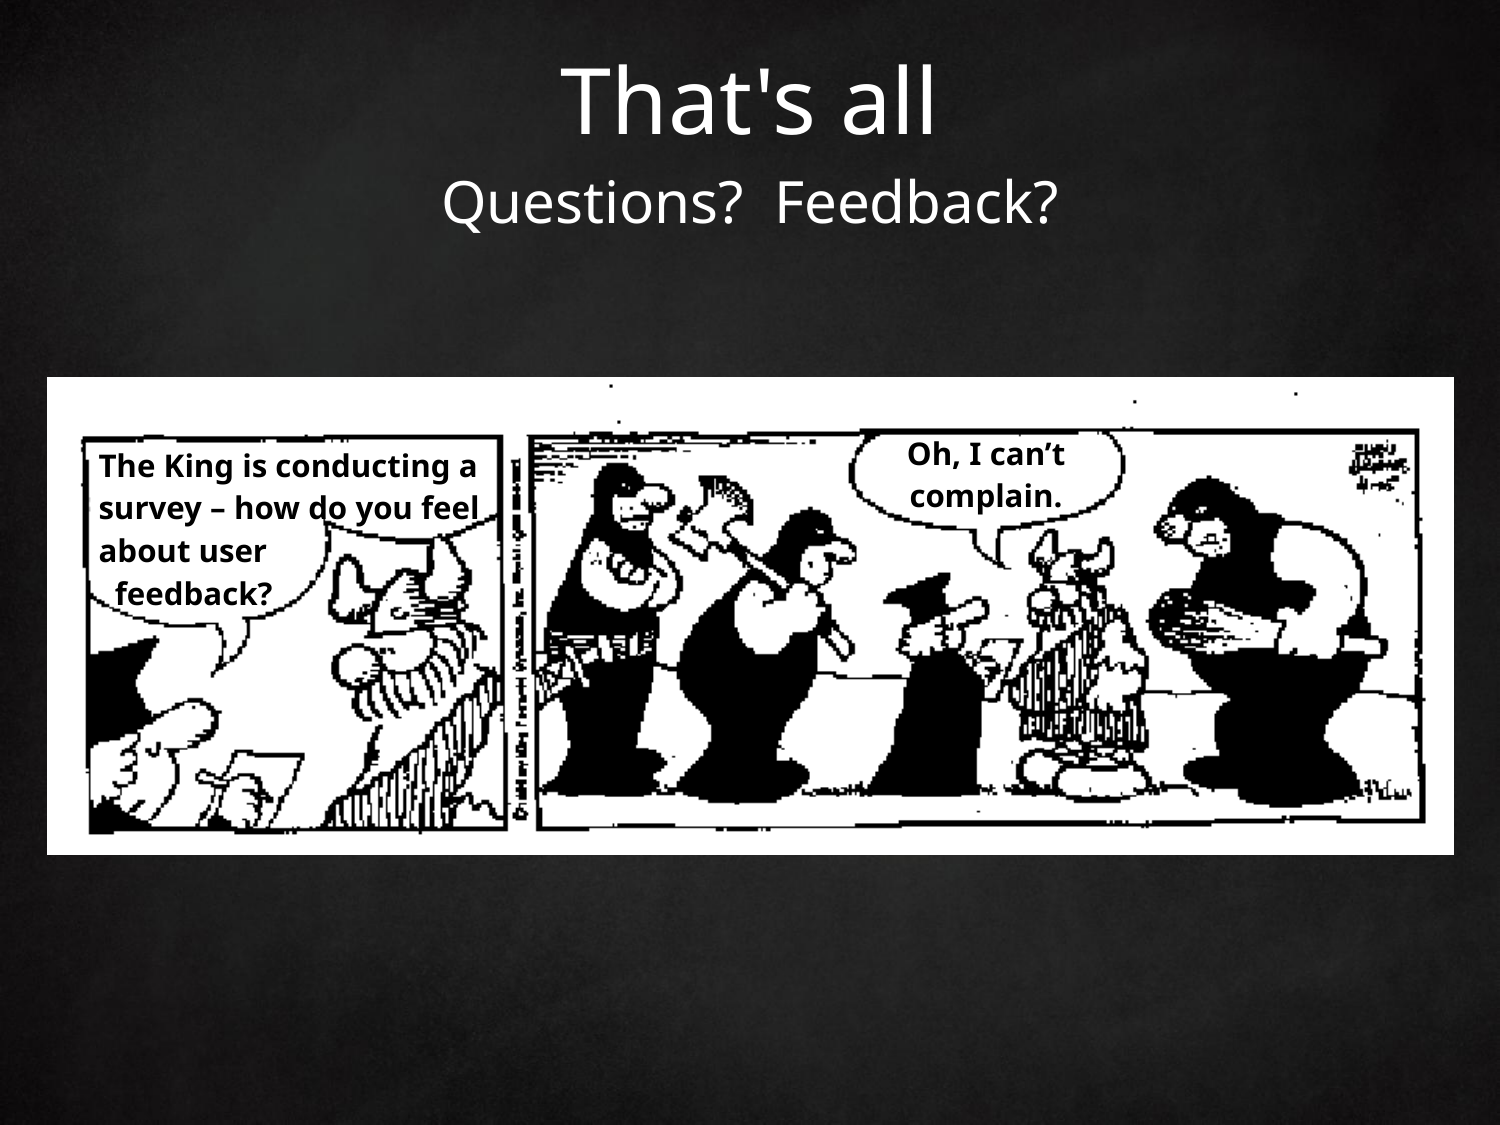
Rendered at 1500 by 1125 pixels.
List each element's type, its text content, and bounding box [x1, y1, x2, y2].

text_box Oh, I can’t complain. [868, 423, 1105, 528]
text_box The King is conducting a survey – how do you feel about user feedback? [82, 435, 497, 636]
picture [0, 0, 1500, 1125]
title That's all Questions? Feedback? [75, 34, 1425, 244]
